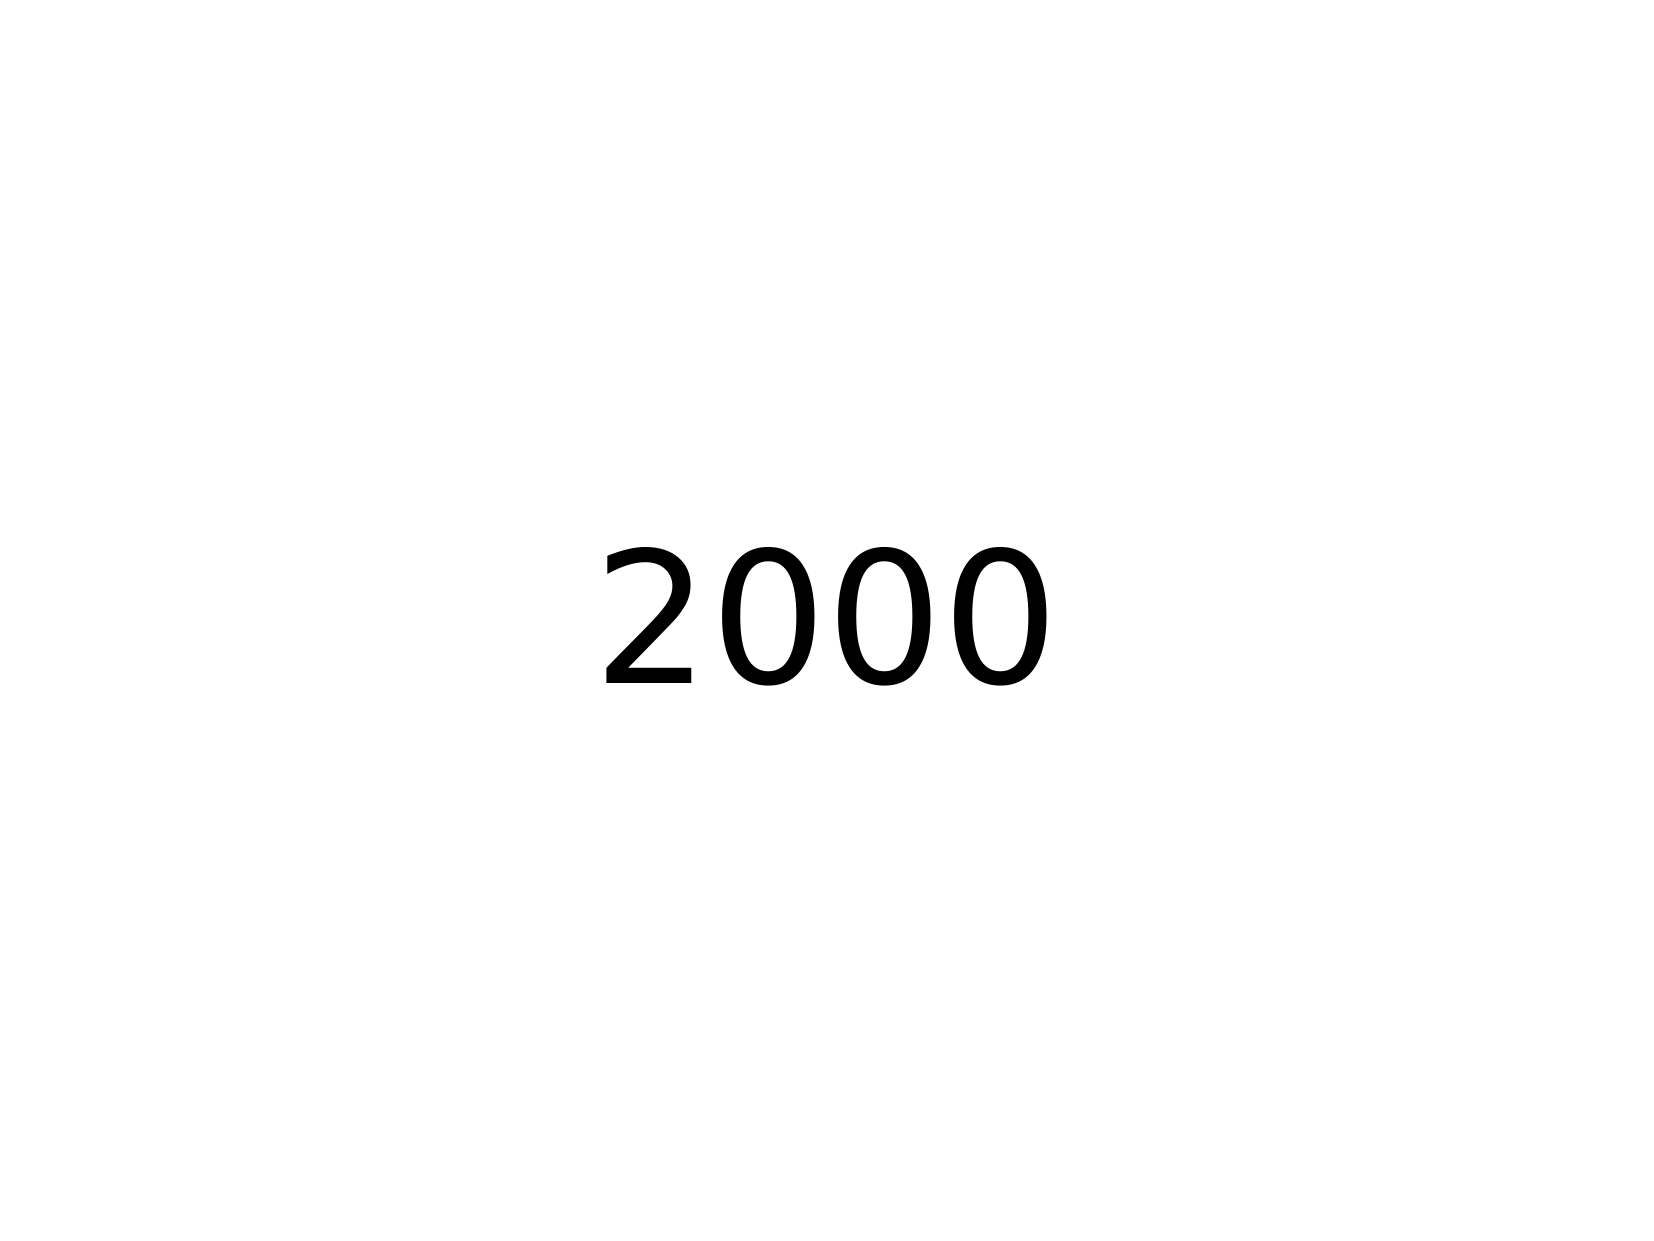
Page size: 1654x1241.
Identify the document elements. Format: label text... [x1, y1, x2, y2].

title 2000 [82, 513, 1571, 727]
